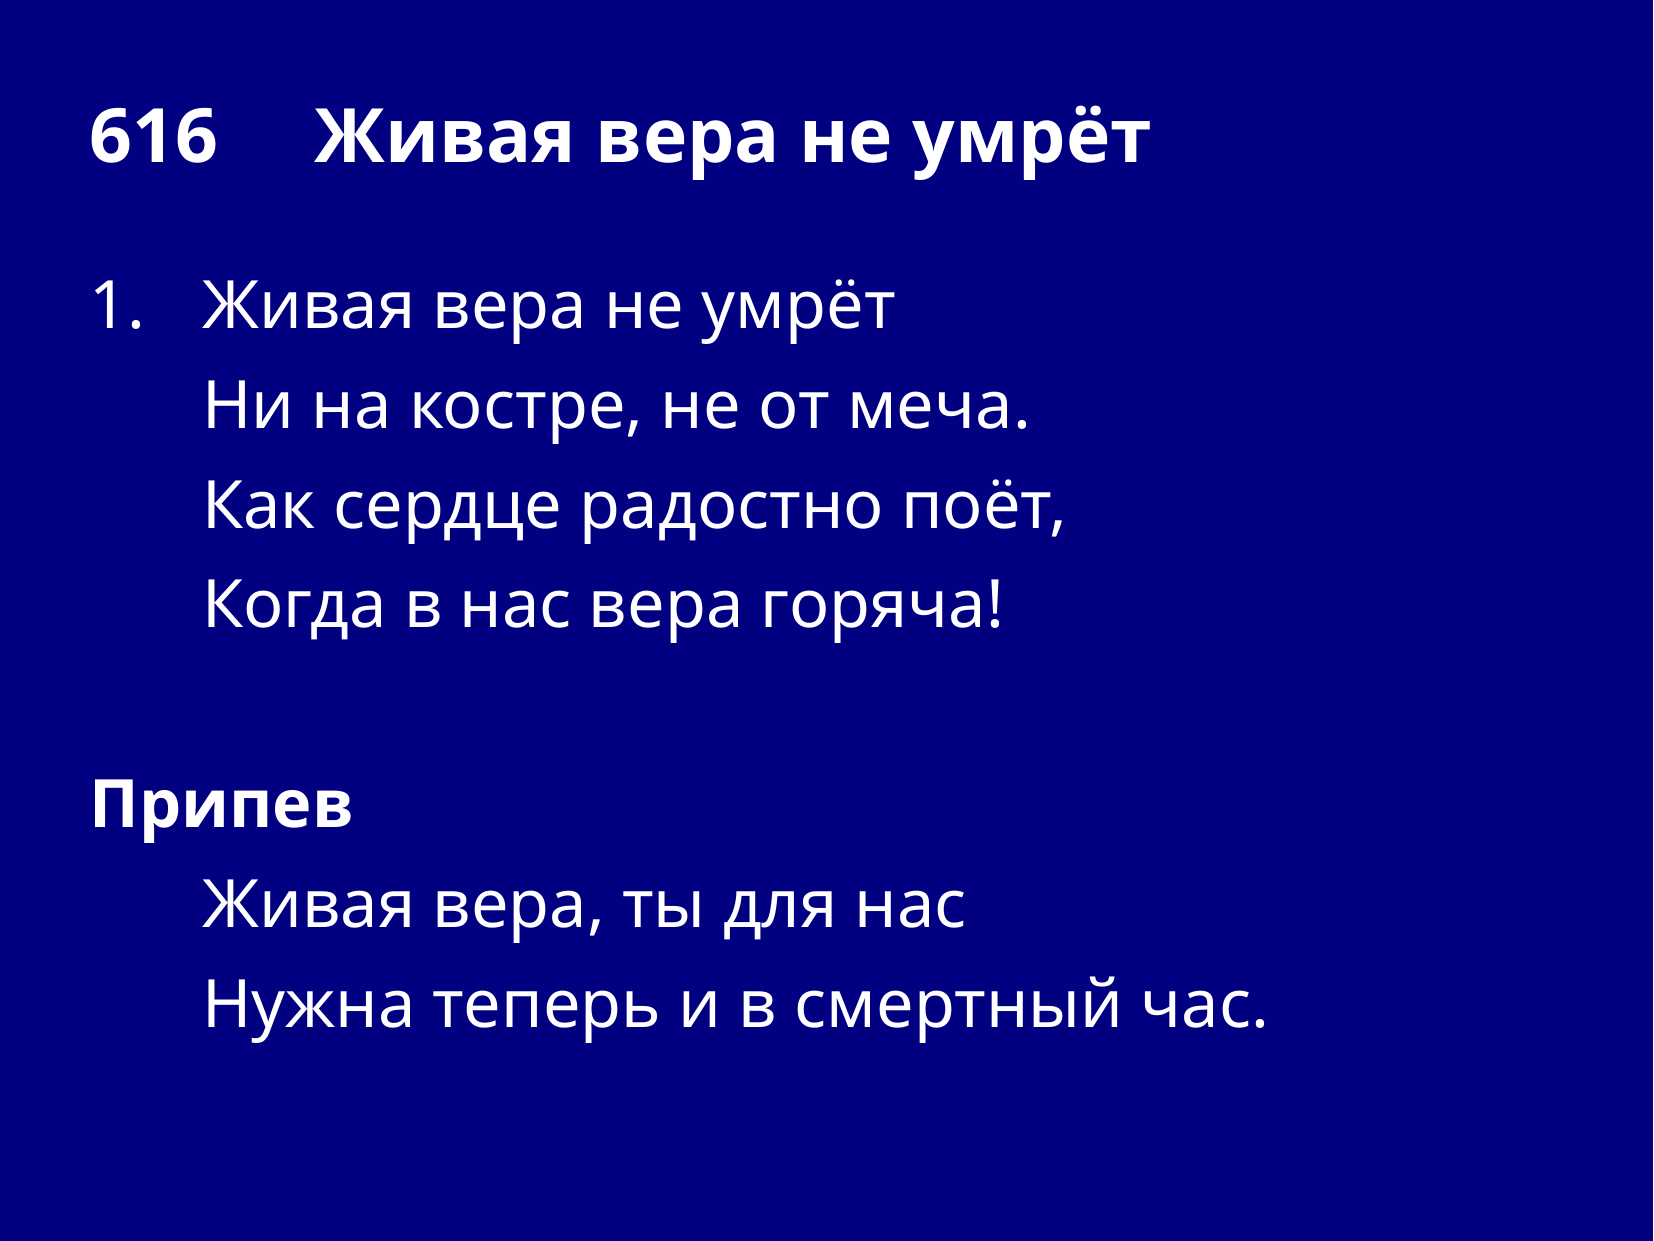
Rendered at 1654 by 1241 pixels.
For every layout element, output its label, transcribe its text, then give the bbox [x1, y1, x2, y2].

text_box 1. Живая вера не умрёт Ни на костре, не от меча. Как сердце радостно поёт, Когда в нас вера горяча! Припев Живая вера, ты для нас Нужна теперь и в смертный час. [75, 188, 1576, 1163]
text_box 616 Живая вера не умрёт [75, 75, 1576, 188]
